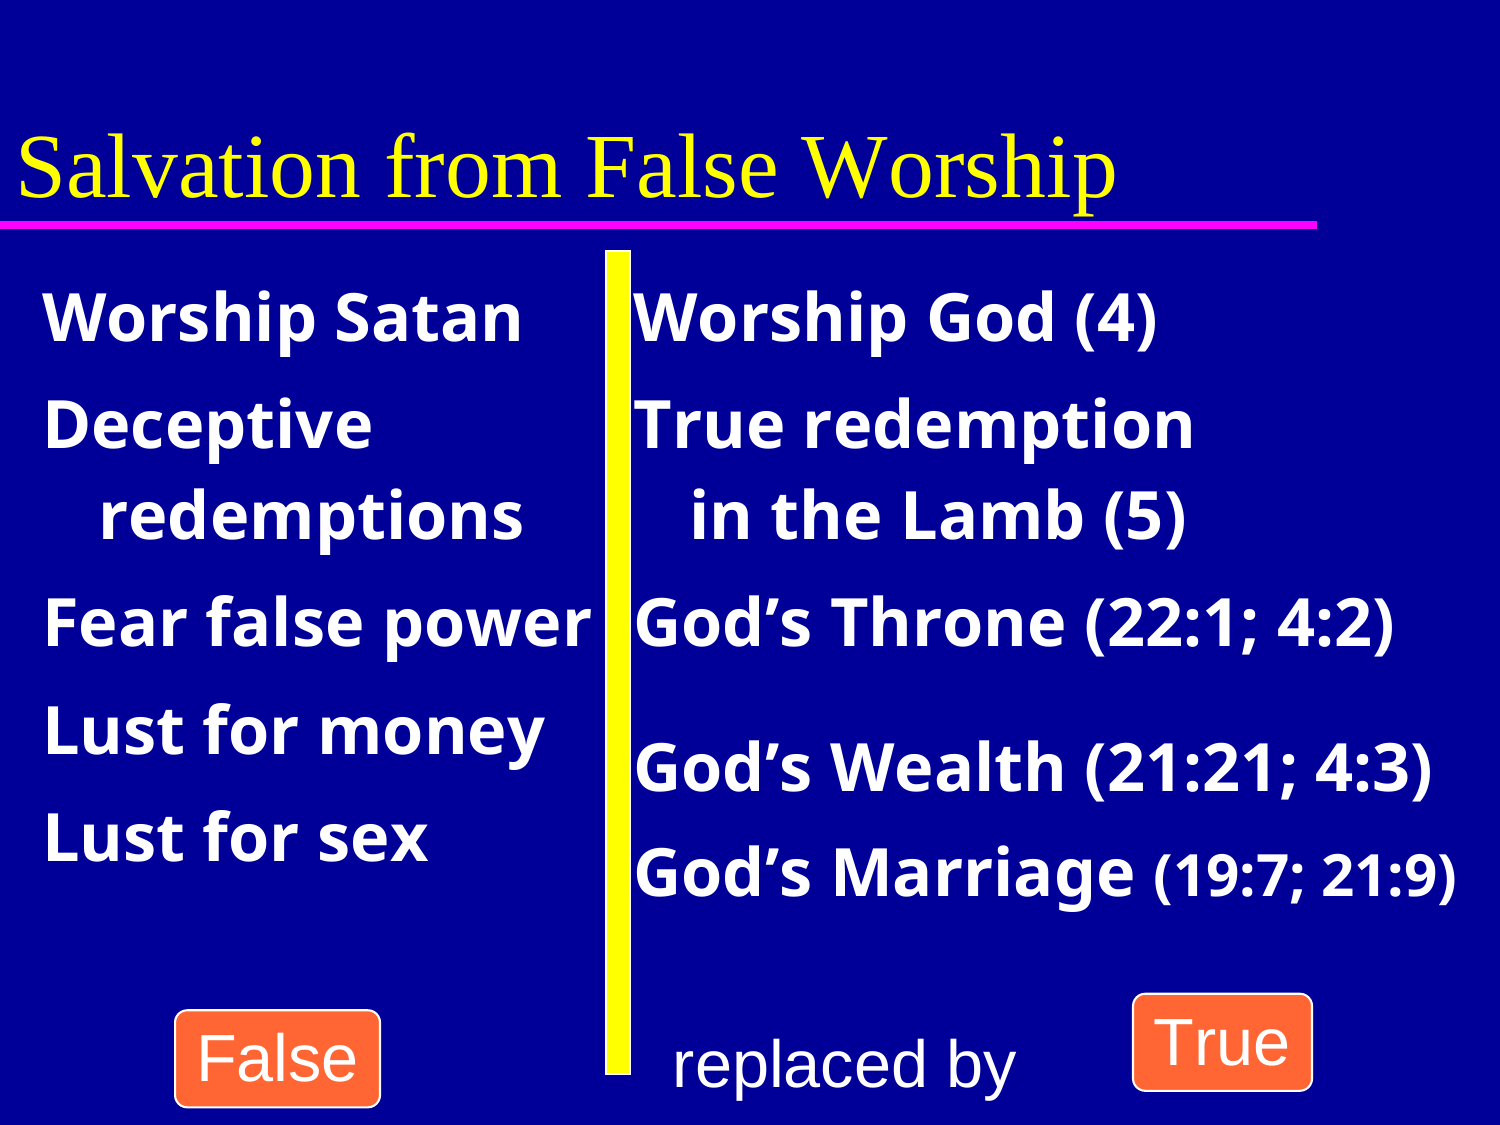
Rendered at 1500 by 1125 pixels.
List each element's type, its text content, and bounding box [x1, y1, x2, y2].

text_box [605, 250, 630, 1074]
text_box replaced by [657, 1019, 1066, 1110]
text_box True [1133, 993, 1313, 1091]
text_box Worship God (4) True redemption in the Lamb (5) God’s Throne (22:1; 4:2) [618, 262, 1487, 726]
text_box False [175, 1010, 381, 1108]
title Salvation from False Worship [0, 43, 1488, 225]
list God’s Wealth (21:21; 4:3) God’s Marriage (19:7; 21:9) [630, 726, 1487, 1051]
list Worship Satan Deceptive redemptions Fear false power Lust for money Lust for sex [27, 262, 605, 938]
